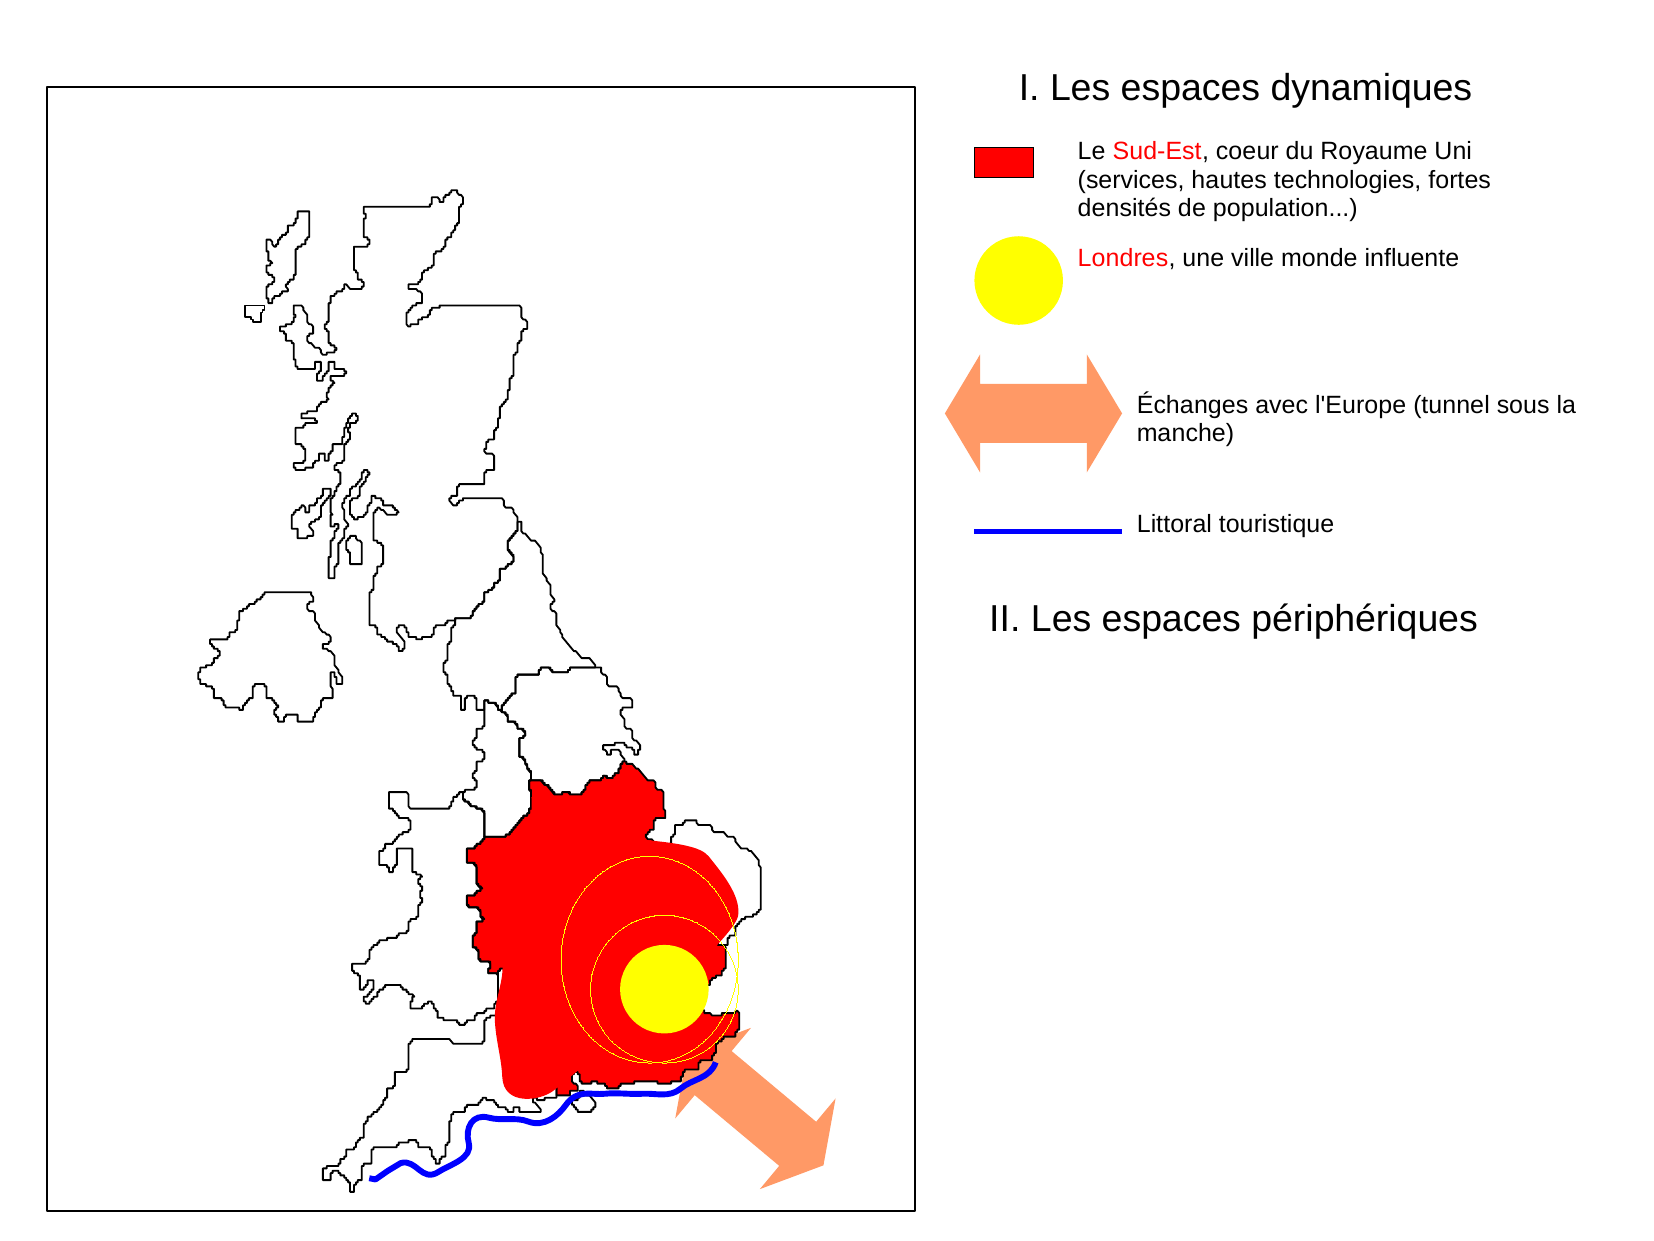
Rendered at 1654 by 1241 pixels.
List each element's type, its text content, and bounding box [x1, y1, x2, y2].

text_box Londres, une ville monde influente [1062, 236, 1595, 280]
text_box II. Les espaces périphériques [974, 590, 1506, 648]
text_box Littoral touristique [1122, 501, 1654, 545]
text_box Échanges avec l'Europe (tunnel sous la manche) [1122, 383, 1654, 455]
text_box I. Les espaces dynamiques [1003, 59, 1595, 116]
text_box [944, 354, 1122, 473]
text_box [974, 236, 1063, 325]
text_box [466, 761, 836, 1190]
text_box Le Sud-Est, coeur du Royaume Uni (services, hautes technologies, fortes densités de population...) [1062, 129, 1595, 229]
text_box [974, 147, 1034, 178]
